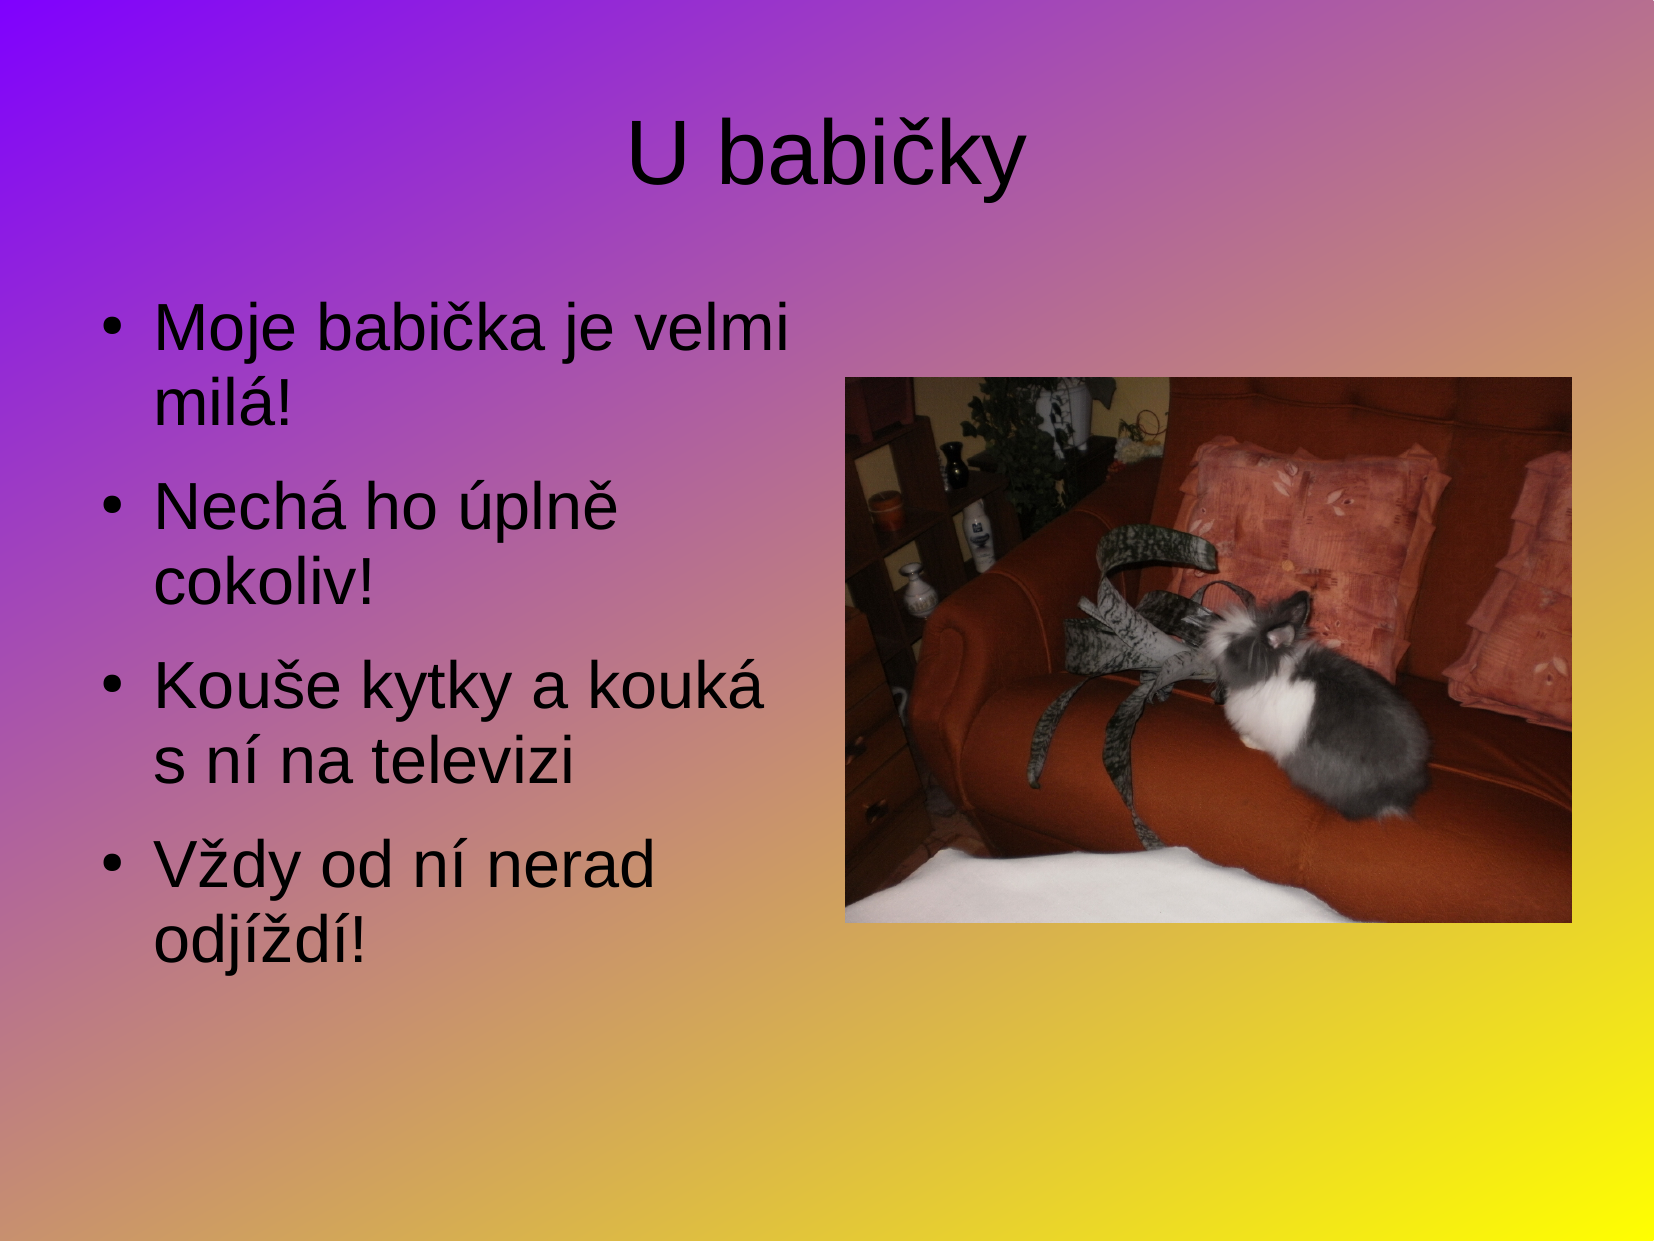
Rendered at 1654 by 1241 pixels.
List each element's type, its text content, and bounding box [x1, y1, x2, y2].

list Moje babička je velmi milá! Nechá ho úplně cokoliv! Kouše kytky a kouká s ní na televizi Vždy od ní nerad odjíždí! [82, 290, 809, 1010]
title U babičky [82, 49, 1571, 257]
picture [845, 377, 1572, 923]
